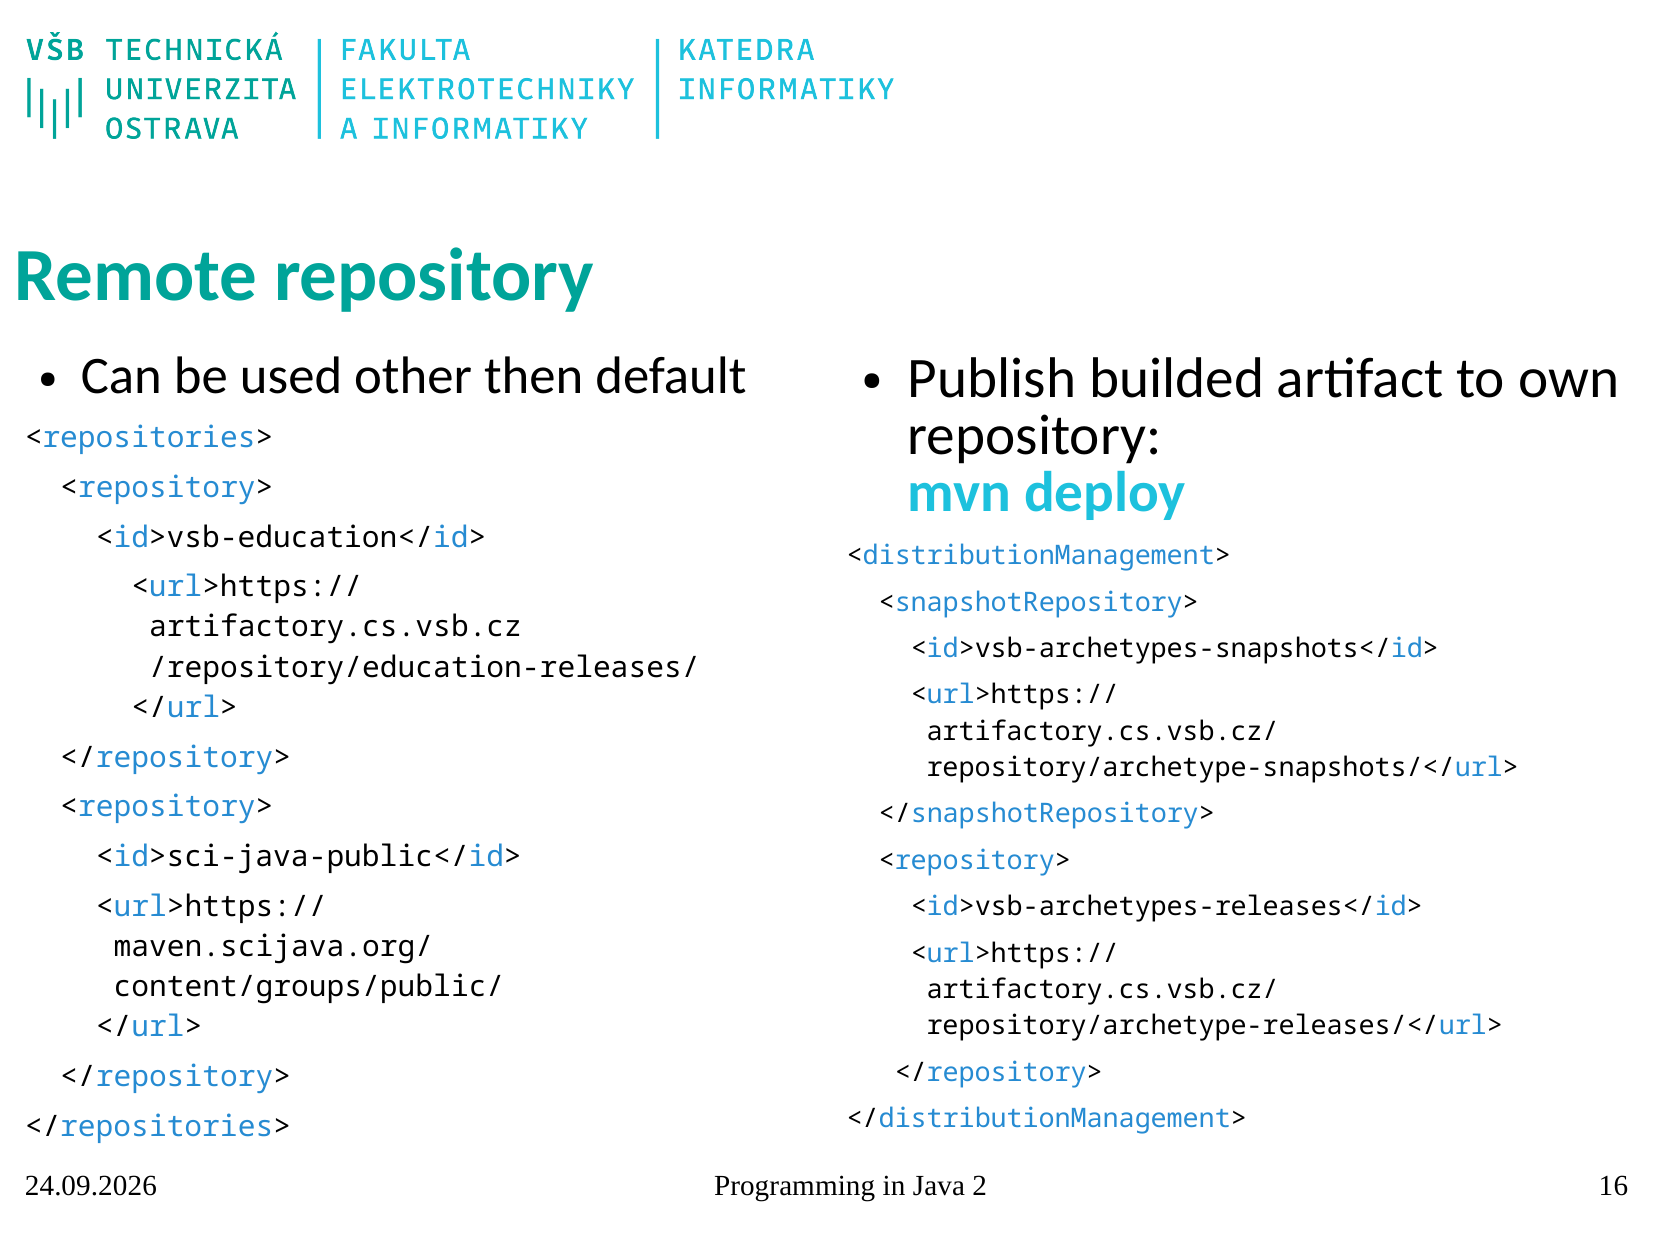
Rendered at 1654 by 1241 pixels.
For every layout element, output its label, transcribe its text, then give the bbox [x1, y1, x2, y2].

title Remote repository [14, 165, 1619, 319]
list Can be used other then default <repositories> <repository> <id>vsb-education</id> <url>https:// artifactory.cs.vsb.cz /repository/education-releases/ </url> </repository> <repository> <id>sci-java-public</id> <url>https:// maven.scijava.org/ content/groups/public/ </url> </repository> </repositories> [24, 354, 808, 1146]
picture [26, 31, 894, 139]
list Publish builded artifact to own repository: mvn deploy <distributionManagement> <snapshotRepository> <id>vsb-archetypes-snapshots</id> <url>https:// artifactory.cs.vsb.cz/ repository/archetype-snapshots/</url> </snapshotRepository> <repository> <id>vsb-archetypes-releases</id> <url>https:// artifactory.cs.vsb.cz/ repository/archetype-releases/</url> </repository> </distributionManagement> [846, 354, 1630, 1146]
